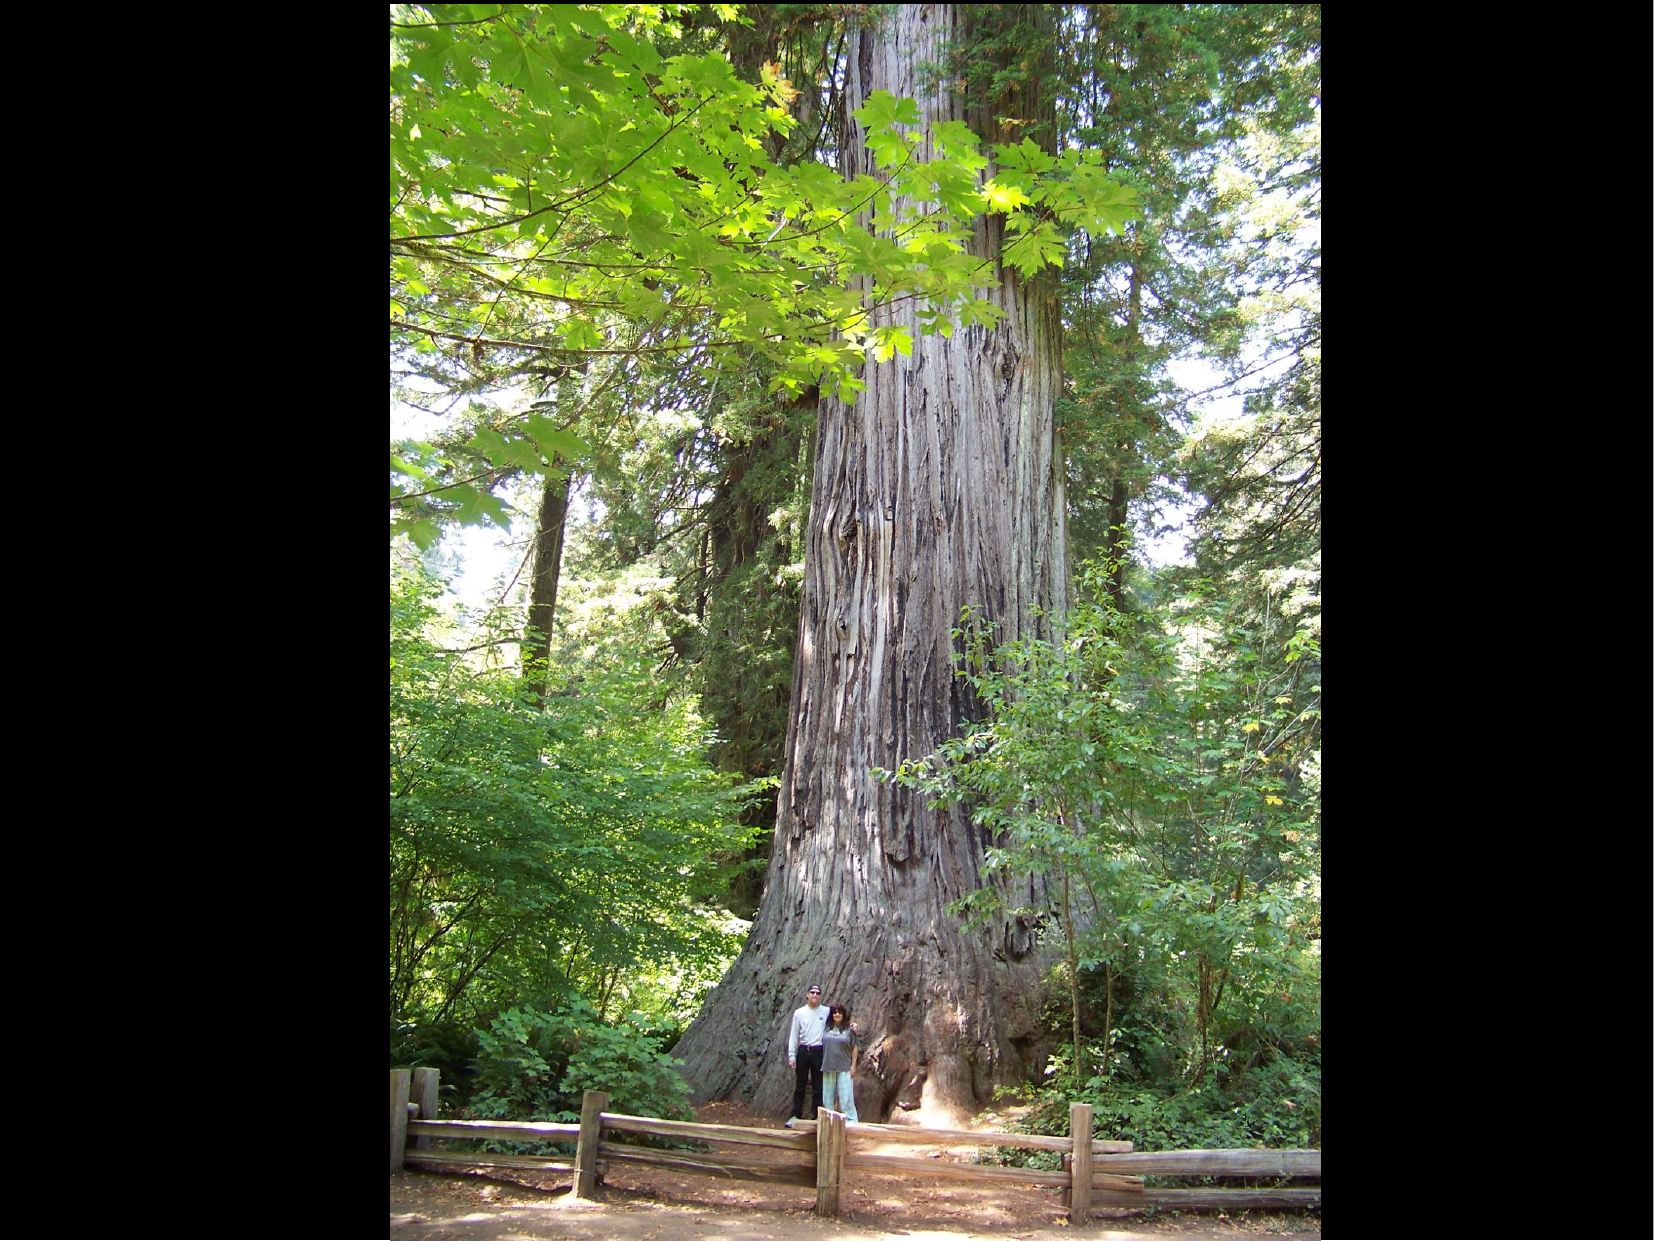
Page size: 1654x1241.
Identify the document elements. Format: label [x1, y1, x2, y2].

picture [390, 4, 1321, 1241]
